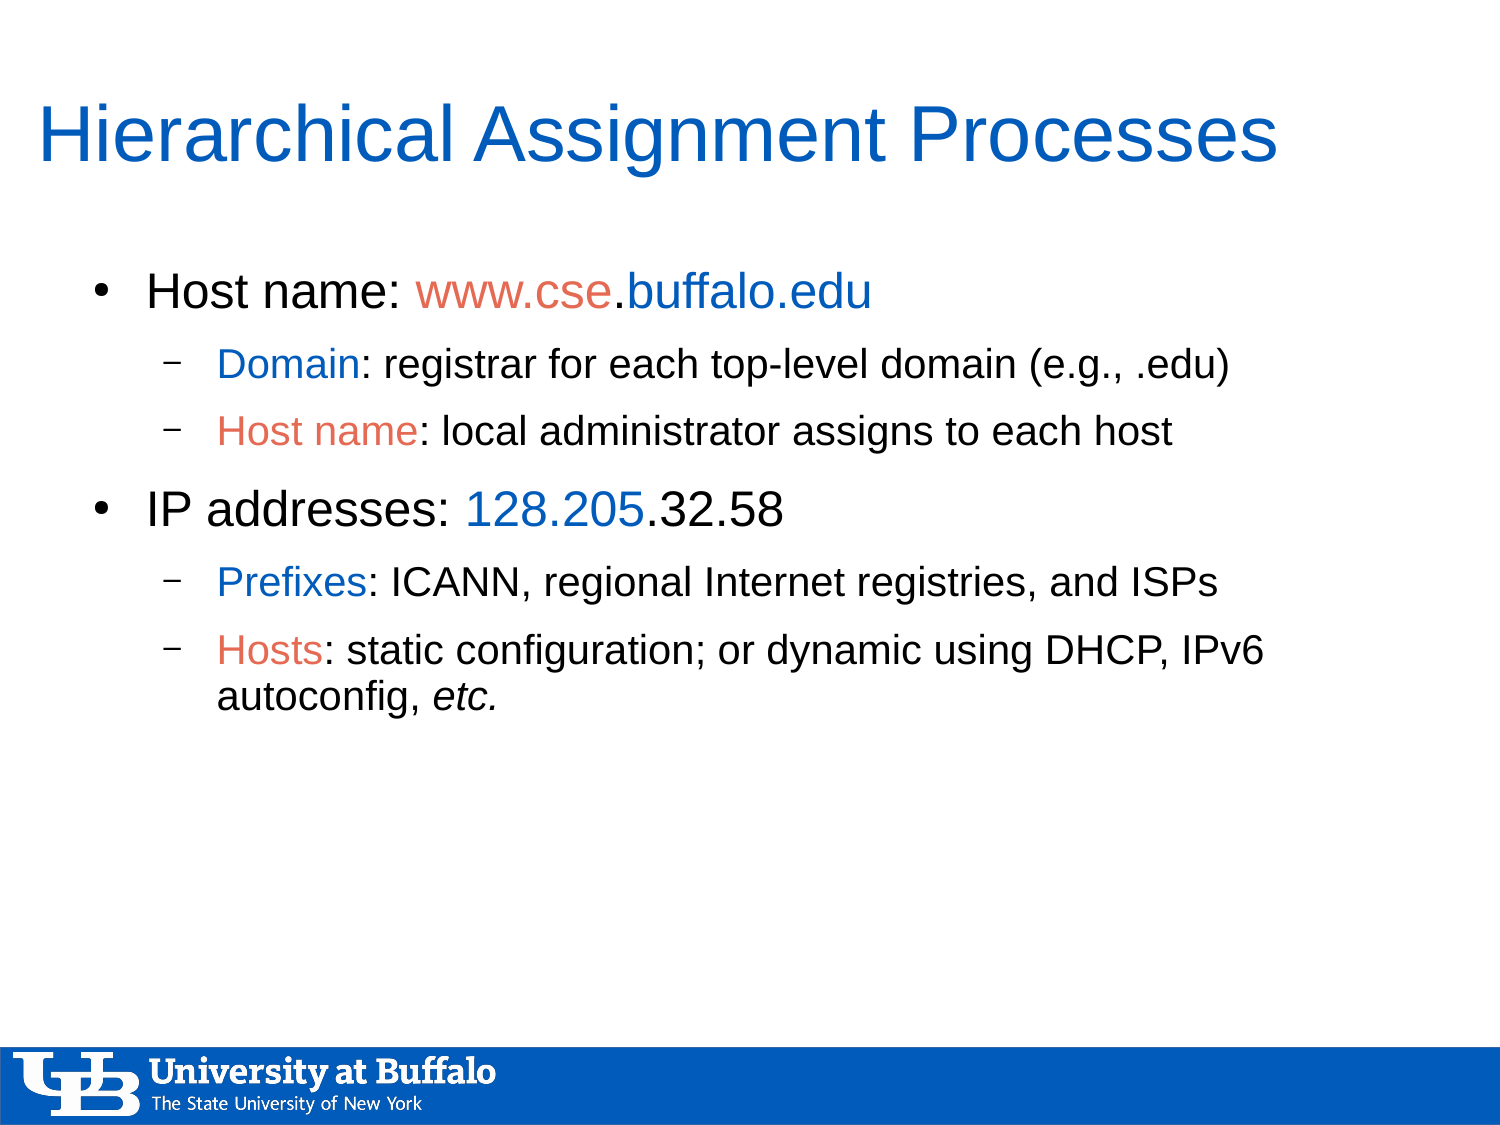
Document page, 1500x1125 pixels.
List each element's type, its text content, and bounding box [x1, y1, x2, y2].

list Host name: www.cse.buffalo.edu Domain: registrar for each top-level domain (e.g., .edu) Host name: local administrator assigns to each host IP addresses: 128.205.32.58 Prefixes: ICANN, regional Internet registries, and ISPs Hosts: static configuration; or dynamic using DHCP, IPv6 autoconfig, etc. [75, 263, 1425, 916]
title Hierarchical Assignment Processes [37, 40, 1388, 228]
picture [13, 1052, 496, 1116]
